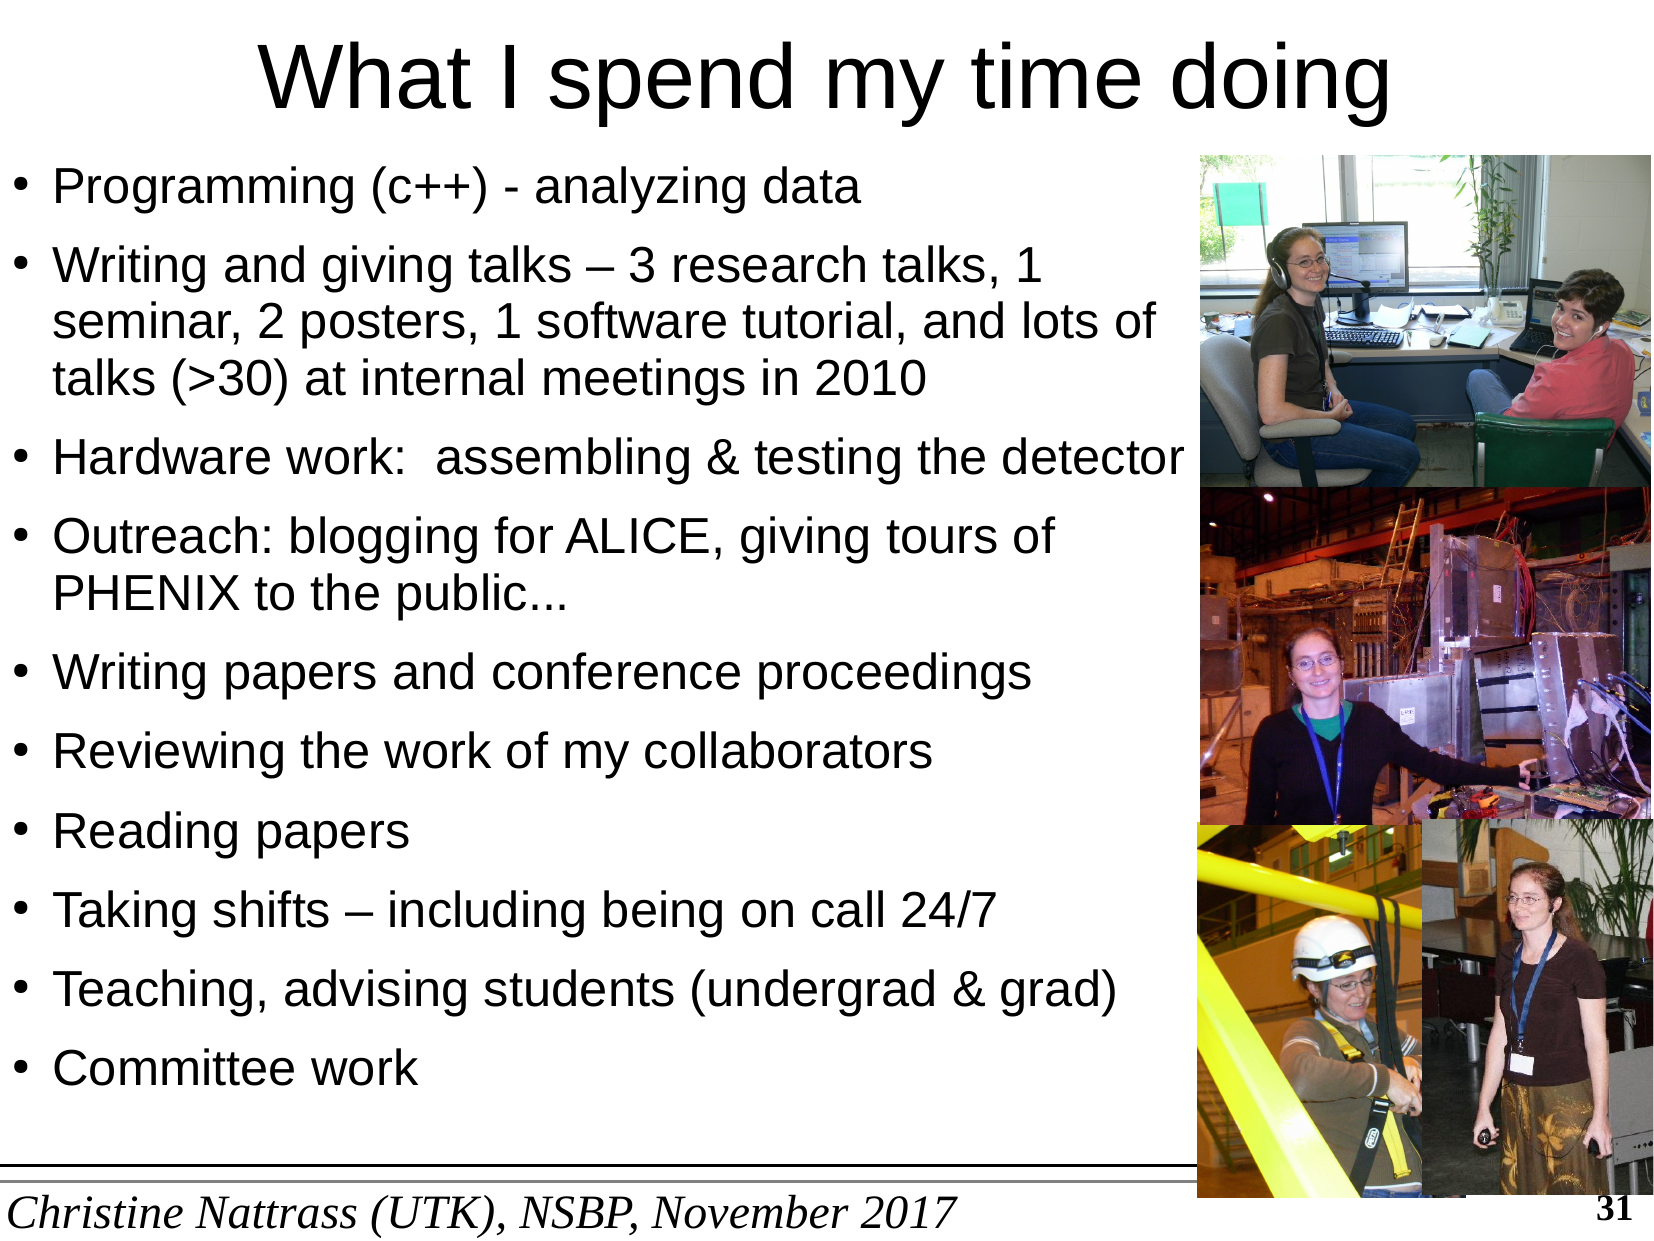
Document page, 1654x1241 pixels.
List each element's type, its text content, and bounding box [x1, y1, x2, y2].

picture [1197, 155, 1654, 1198]
title What I spend my time doing [82, 2, 1571, 151]
list Programming (c++) - analyzing data Writing and giving talks – 3 research talks, 1 seminar, 2 posters, 1 software tutorial, and lots of talks (>30) at internal meetings in 2010 Hardware work: assembling & testing the detector Outreach: blogging for ALICE, giving tours of PHENIX to the public... Writing papers and conference proceedings Reviewing the work of my collaborators Reading papers Taking shifts – including being on call 24/7 Teaching, advising students (undergrad & grad) Committee work [0, 157, 1200, 1163]
